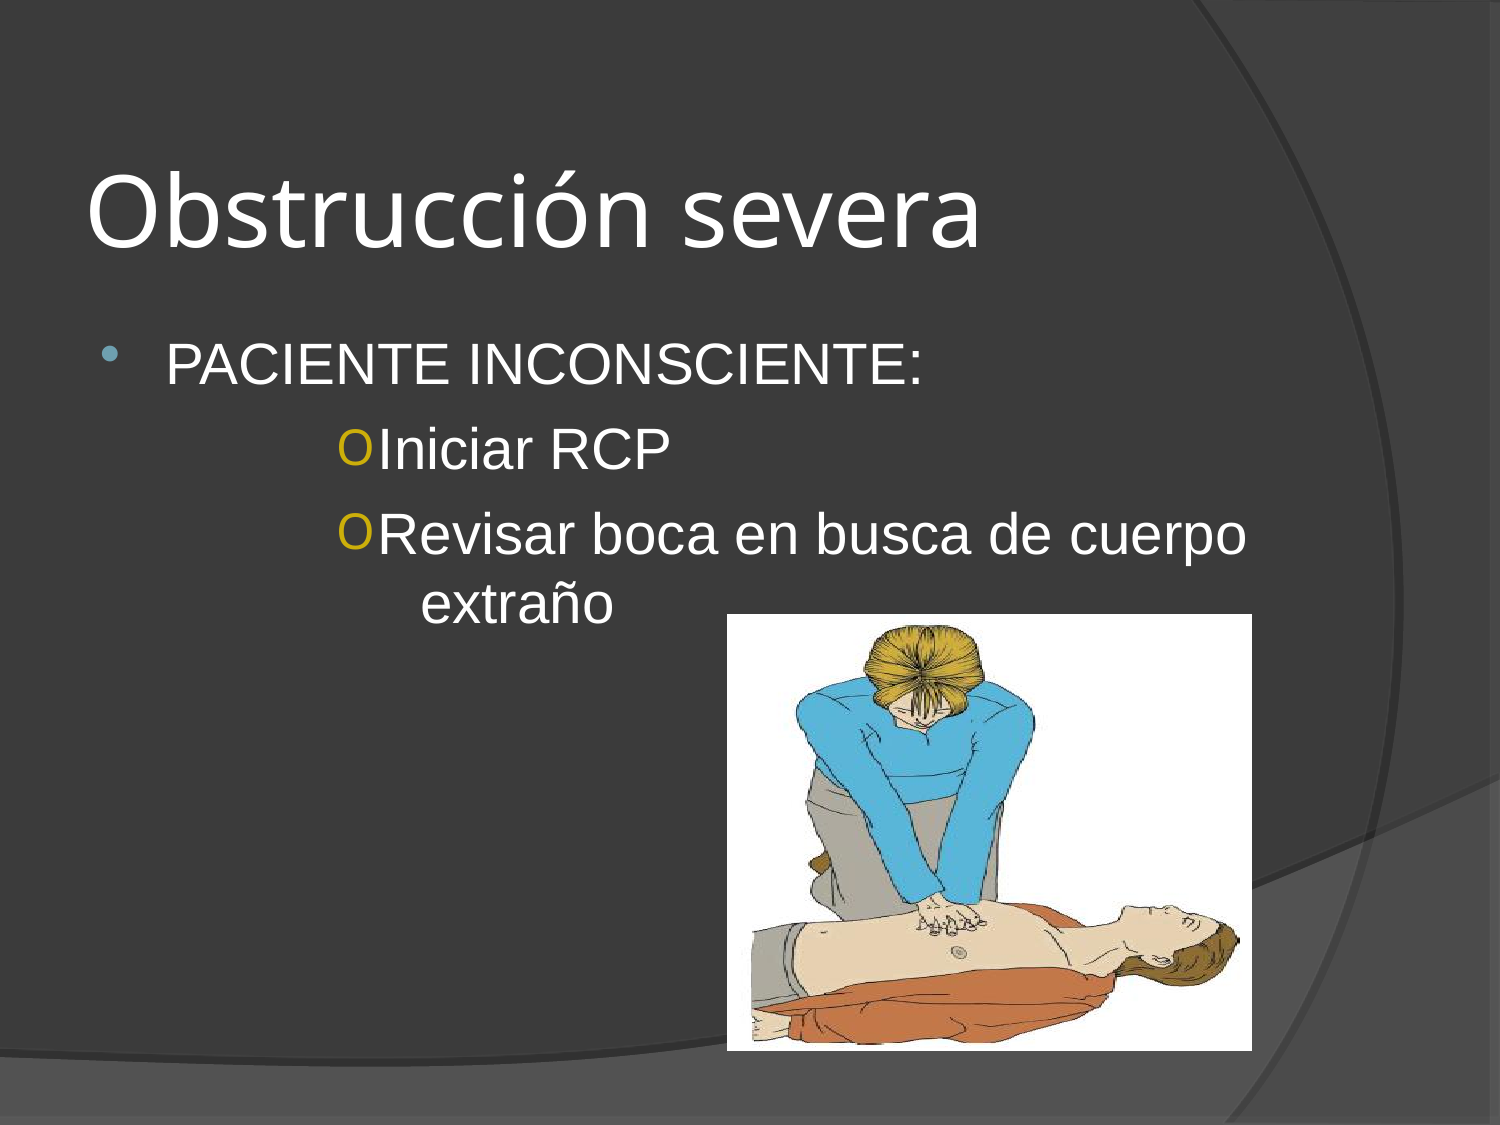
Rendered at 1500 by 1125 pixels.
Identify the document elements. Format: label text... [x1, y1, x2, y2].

picture [727, 614, 1252, 1051]
title Obstrucción severa [76, 113, 1302, 302]
list PACIENTE INCONSCIENTE: Iniciar RCP Revisar boca en busca de cuerpo extraño [75, 314, 1300, 1006]
